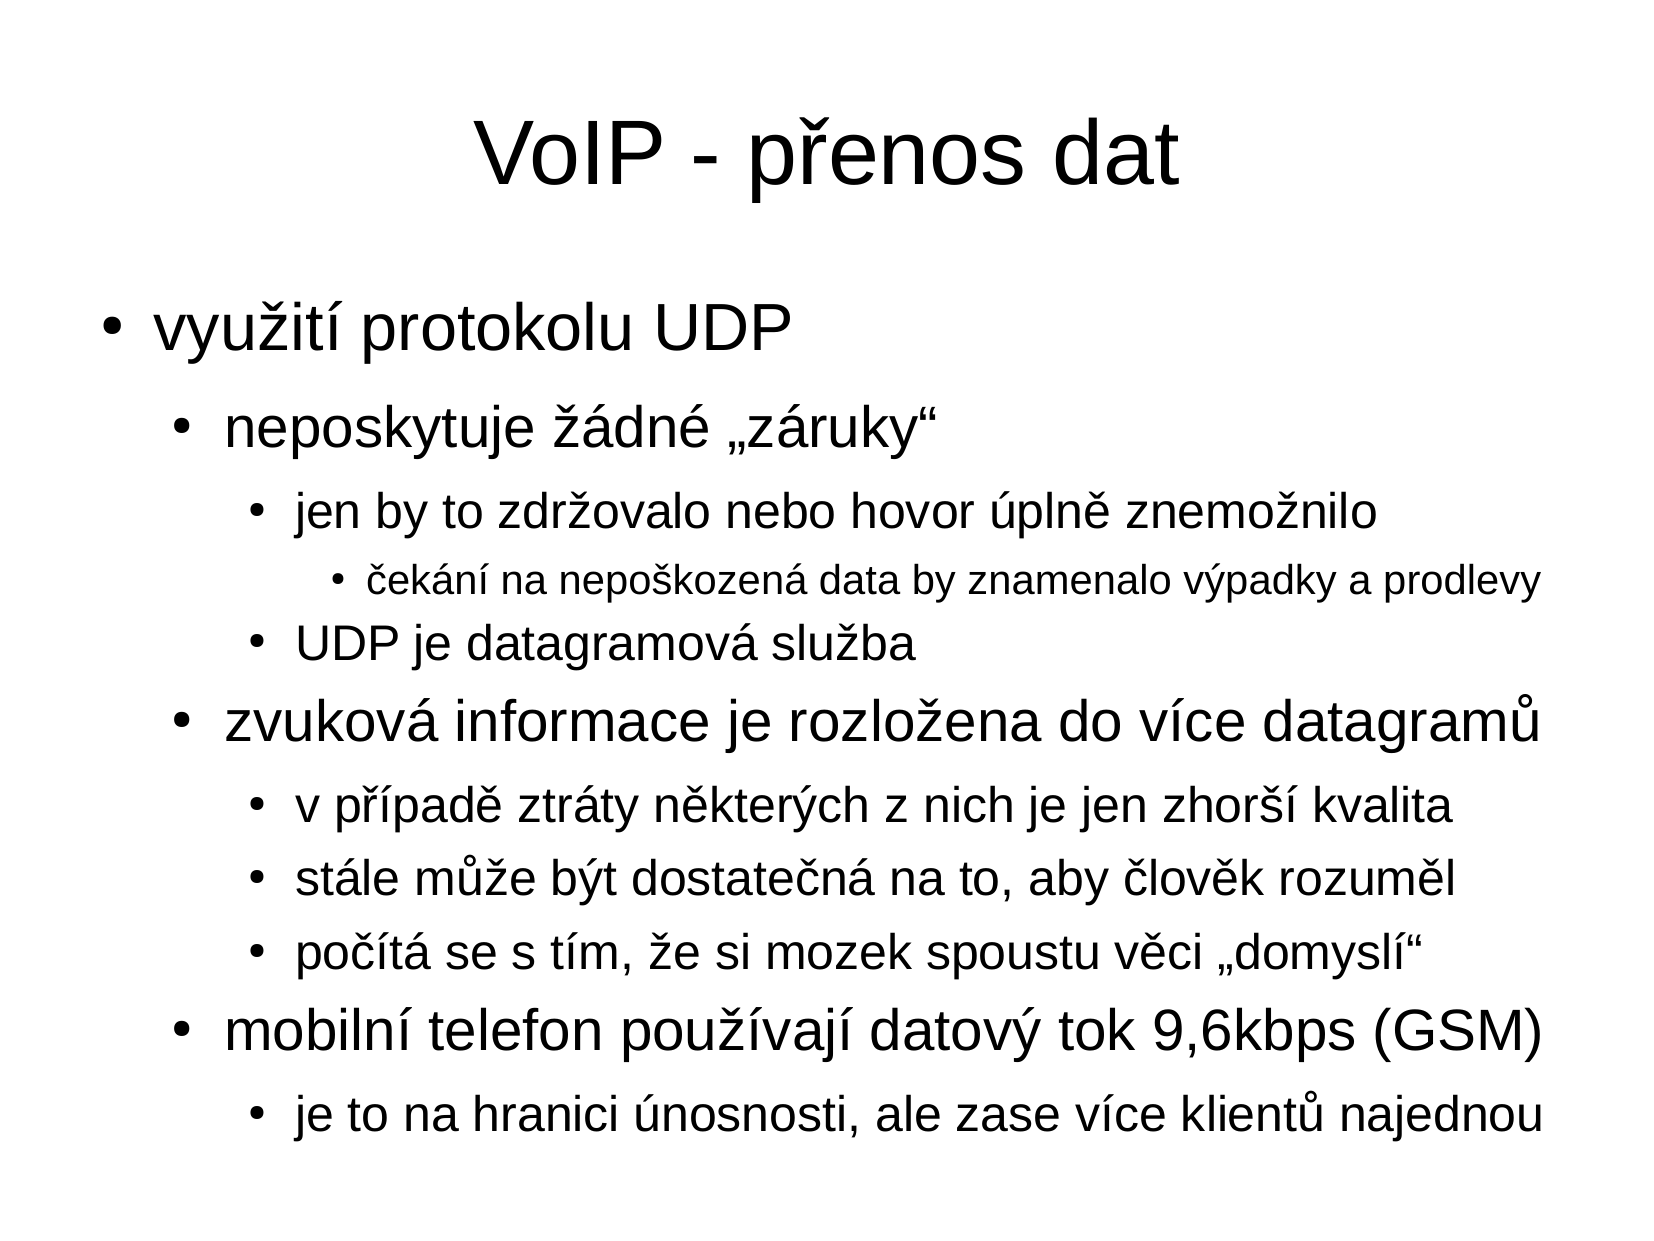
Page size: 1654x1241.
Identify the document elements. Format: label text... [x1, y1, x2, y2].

list využití protokolu UDP neposkytuje žádné „záruky“ jen by to zdržovalo nebo hovor úplně znemožnilo čekání na nepoškozená data by znamenalo výpadky a prodlevy UDP je datagramová služba zvuková informace je rozložena do více datagramů v případě ztráty některých z nich je jen zhorší kvalita stále může být dostatečná na to, aby člověk rozuměl počítá se s tím, že si mozek spoustu věci „domyslí“ mobilní telefon používají datový tok 9,6kbps (GSM) je to na hranici únosnosti, ale zase více klientů najednou [82, 290, 1571, 1152]
title VoIP - přenos dat [82, 49, 1571, 257]
